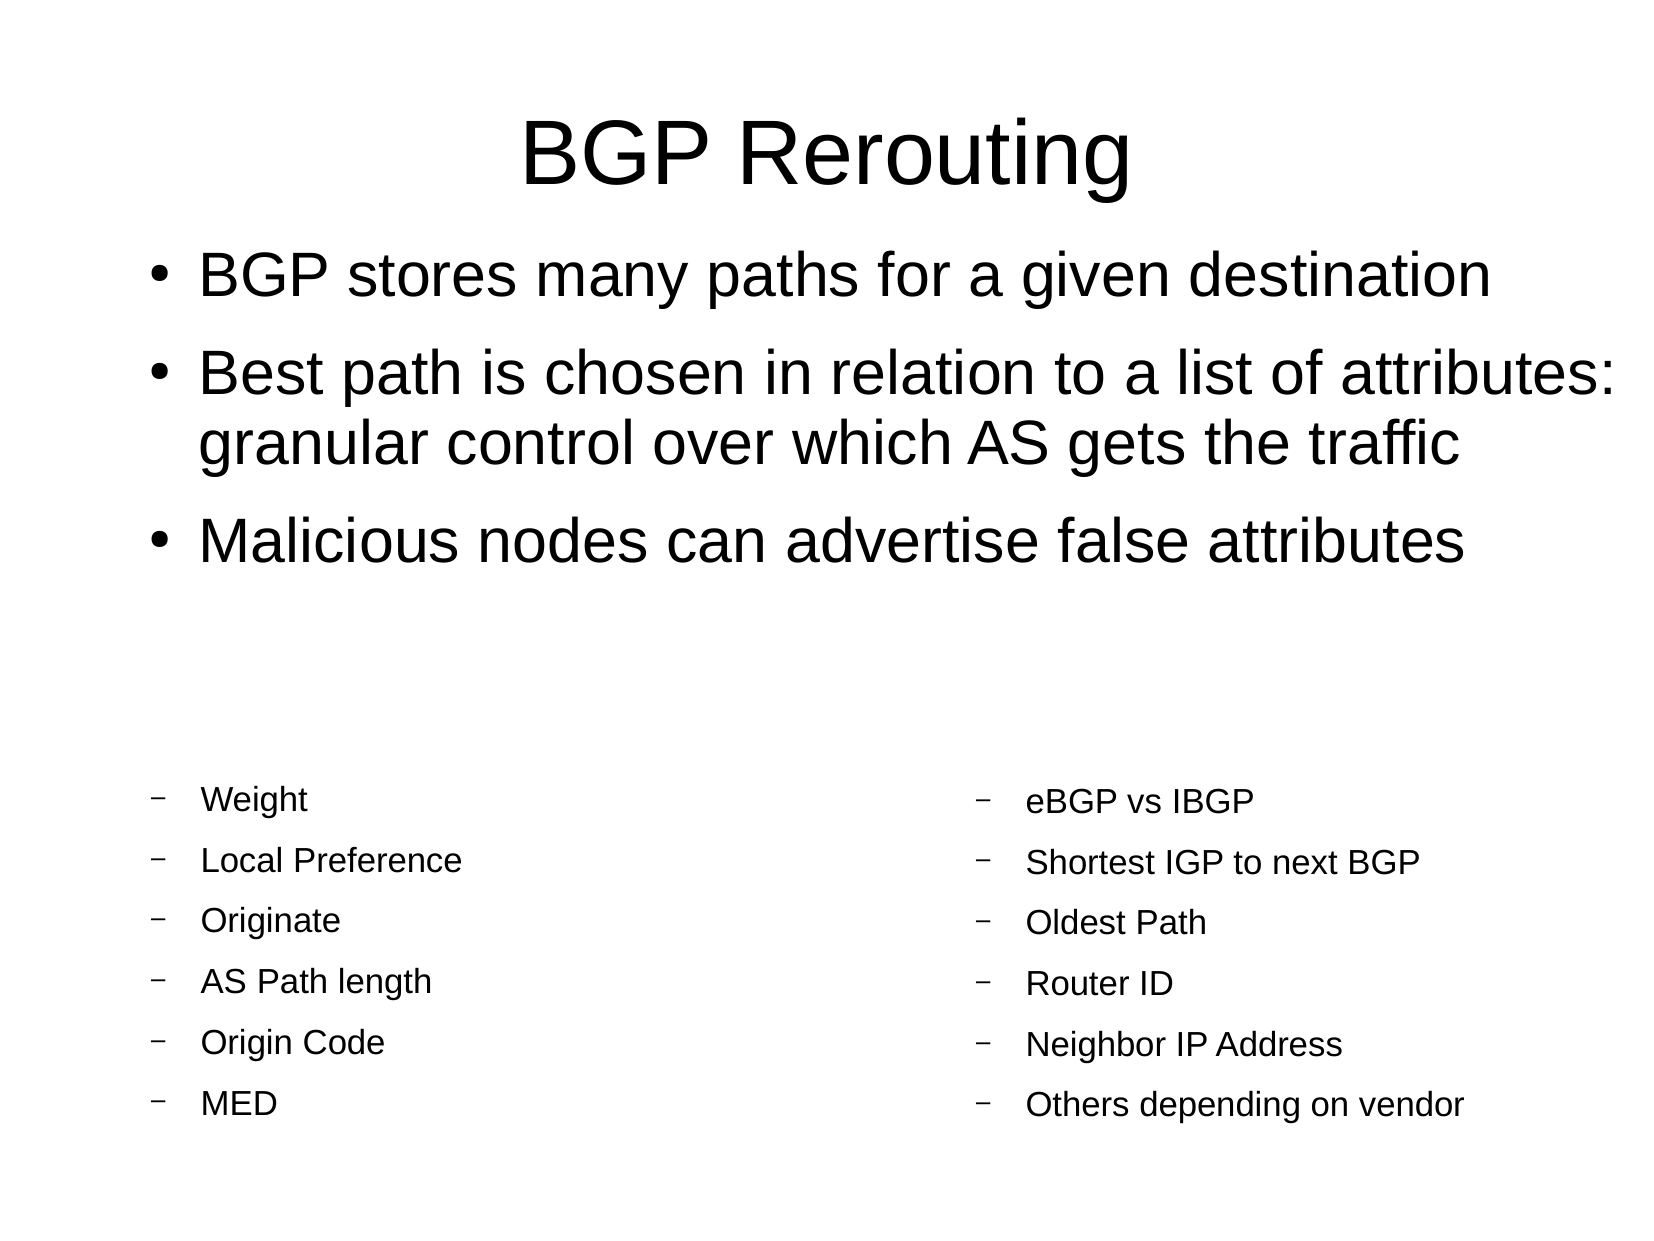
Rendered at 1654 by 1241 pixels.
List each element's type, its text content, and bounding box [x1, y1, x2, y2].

list BGP stores many paths for a given destination Best path is chosen in relation to a list of attributes: granular control over which AS gets the traffic Malicious nodes can advertise false attributes [131, 240, 1621, 584]
title [150, 630, 631, 1096]
list eBGP vs IBGP Shortest IGP to next BGP Oldest Path Router ID Neighbor IP Address Others depending on vendor [893, 781, 1621, 1126]
title BGP Rerouting [82, 49, 1571, 257]
list Weight Local Preference Originate AS Path length Origin Code MED [68, 780, 796, 1124]
